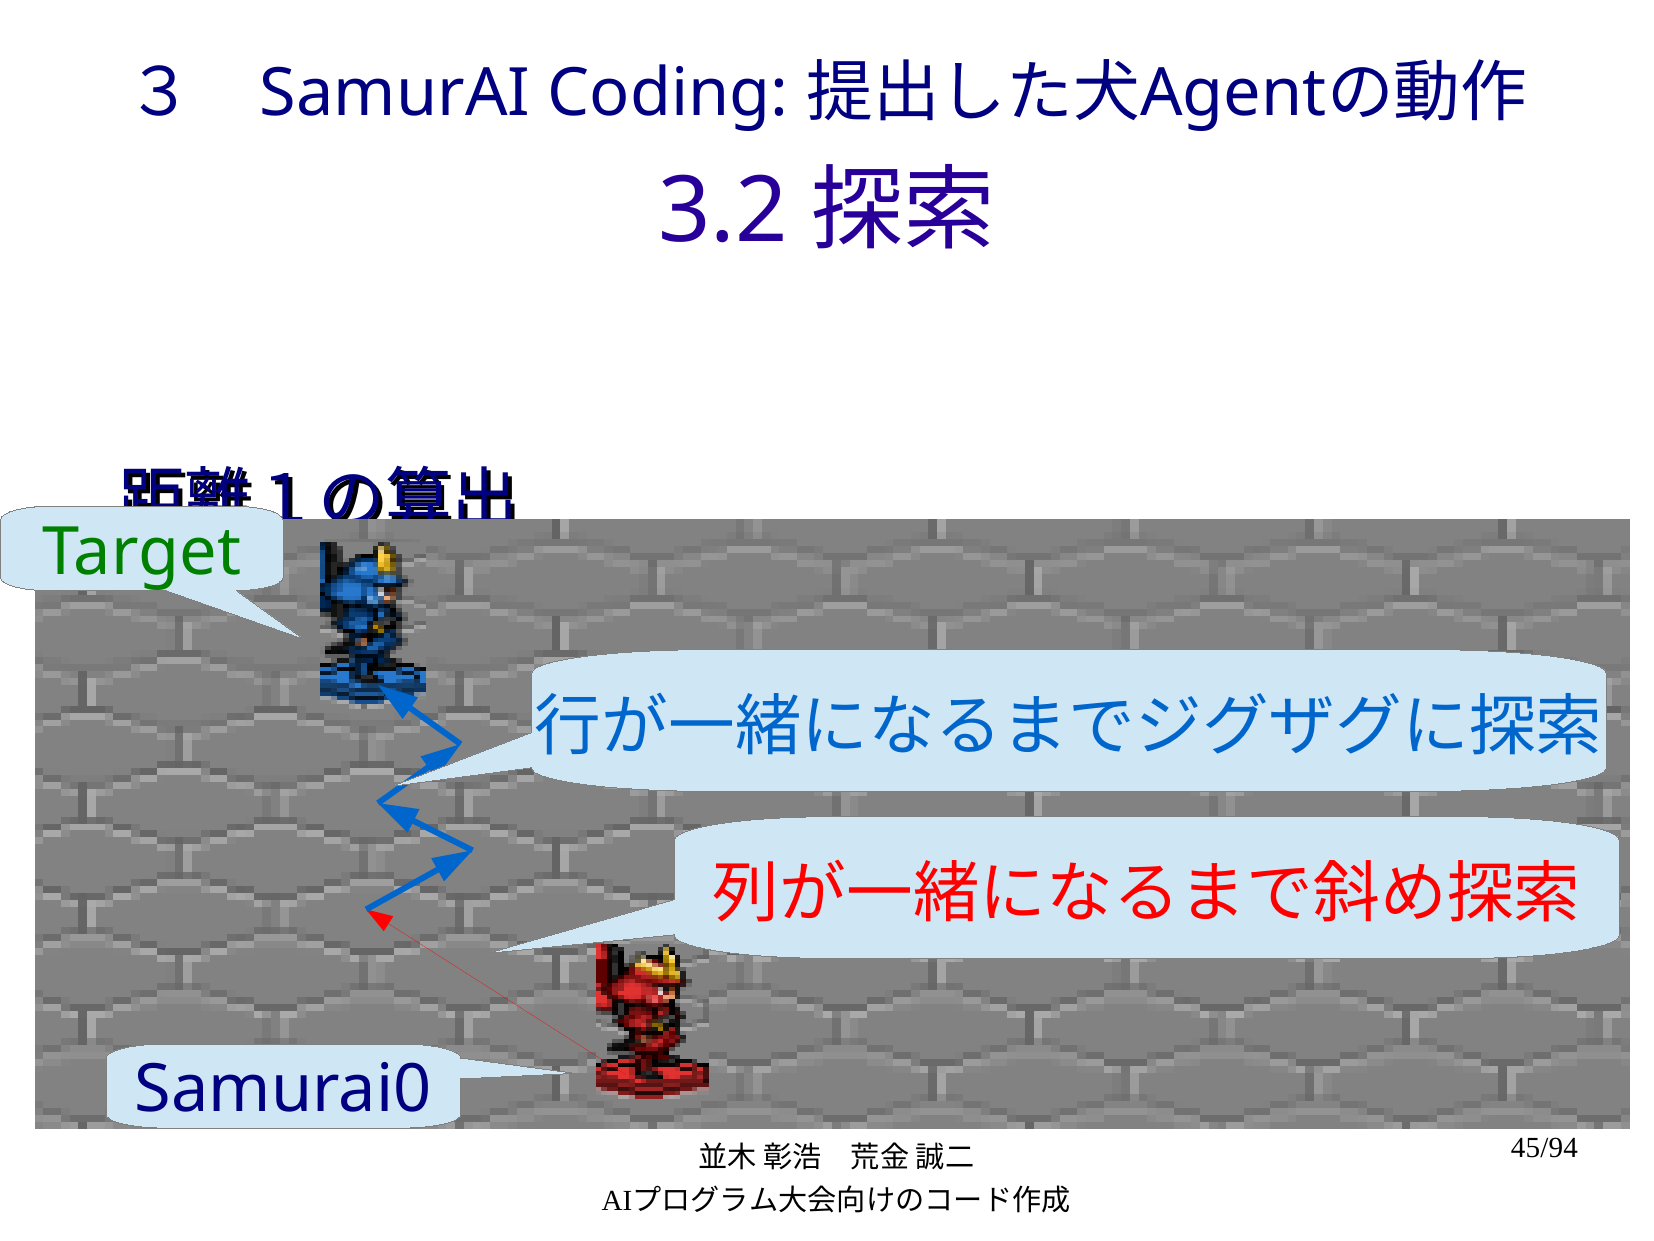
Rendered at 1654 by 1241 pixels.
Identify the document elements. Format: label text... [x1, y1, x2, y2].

text_box Target [0, 506, 304, 640]
text_box 行が一緒になるまでジグザグに探索 [391, 649, 1607, 792]
picture [35, 519, 1630, 1129]
title ３ SamurAI Coding: 提出した犬Agentの動作3.2 探索 [82, 49, 1571, 257]
list 距離１の算出 [118, 324, 1571, 519]
text_box 列が一緒になるまで斜め探索 [487, 816, 1620, 959]
text_box Samurai0 [106, 1044, 576, 1129]
